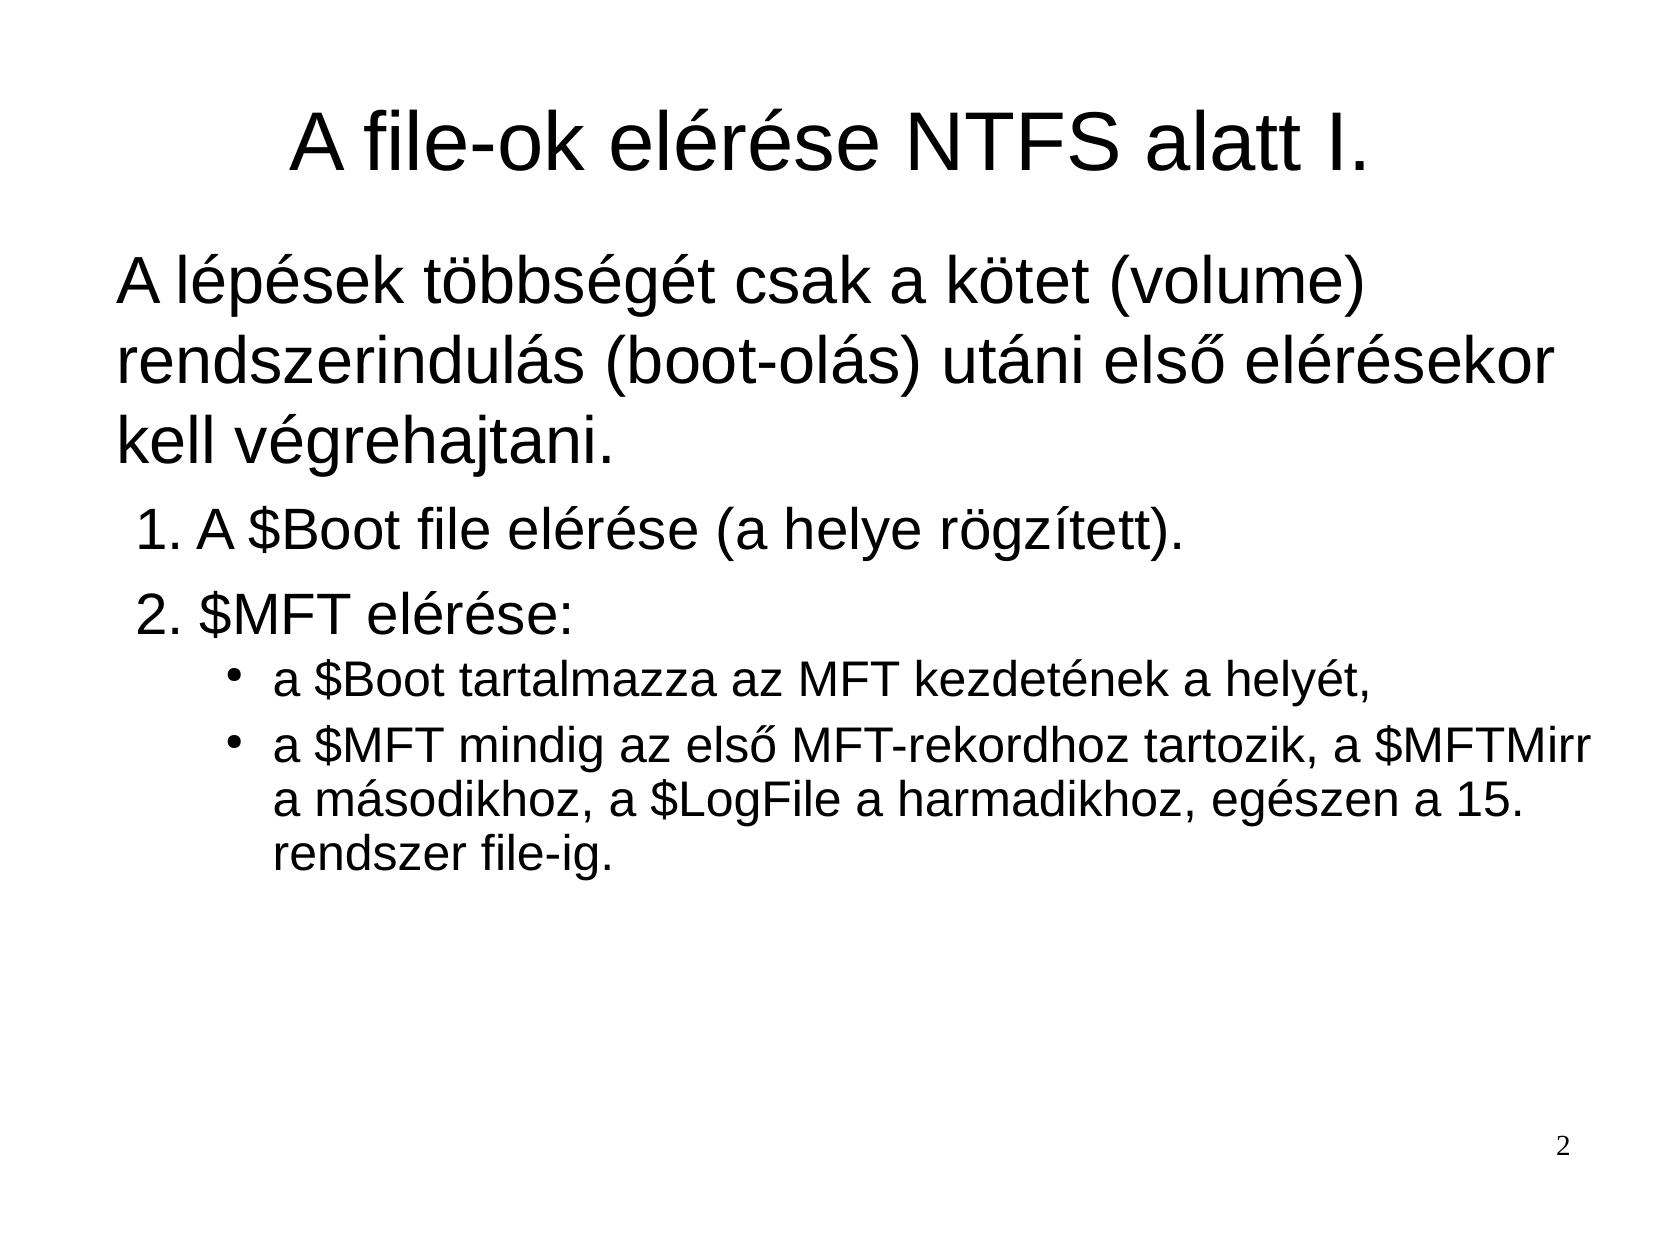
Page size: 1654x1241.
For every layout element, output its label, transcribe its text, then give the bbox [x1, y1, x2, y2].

title A file-ok elérése NTFS alatt I. [110, 34, 1517, 229]
list A lépések többségét csak a kötet (volume) rendszerindulás (boot-olás) utáni első elérésekor kell végrehajtani. 1. A $Boot file elérése (a helye rögzített). 2. $MFT elérése: a $Boot tartalmazza az MFT kezdetének a helyét, a $MFT mindig az első MFT-rekordhoz tartozik, a $MFTMirr a másodikhoz, a $LogFile a harmadikhoz, egészen a 15. rendszer file-ig. [45, 229, 1622, 1206]
